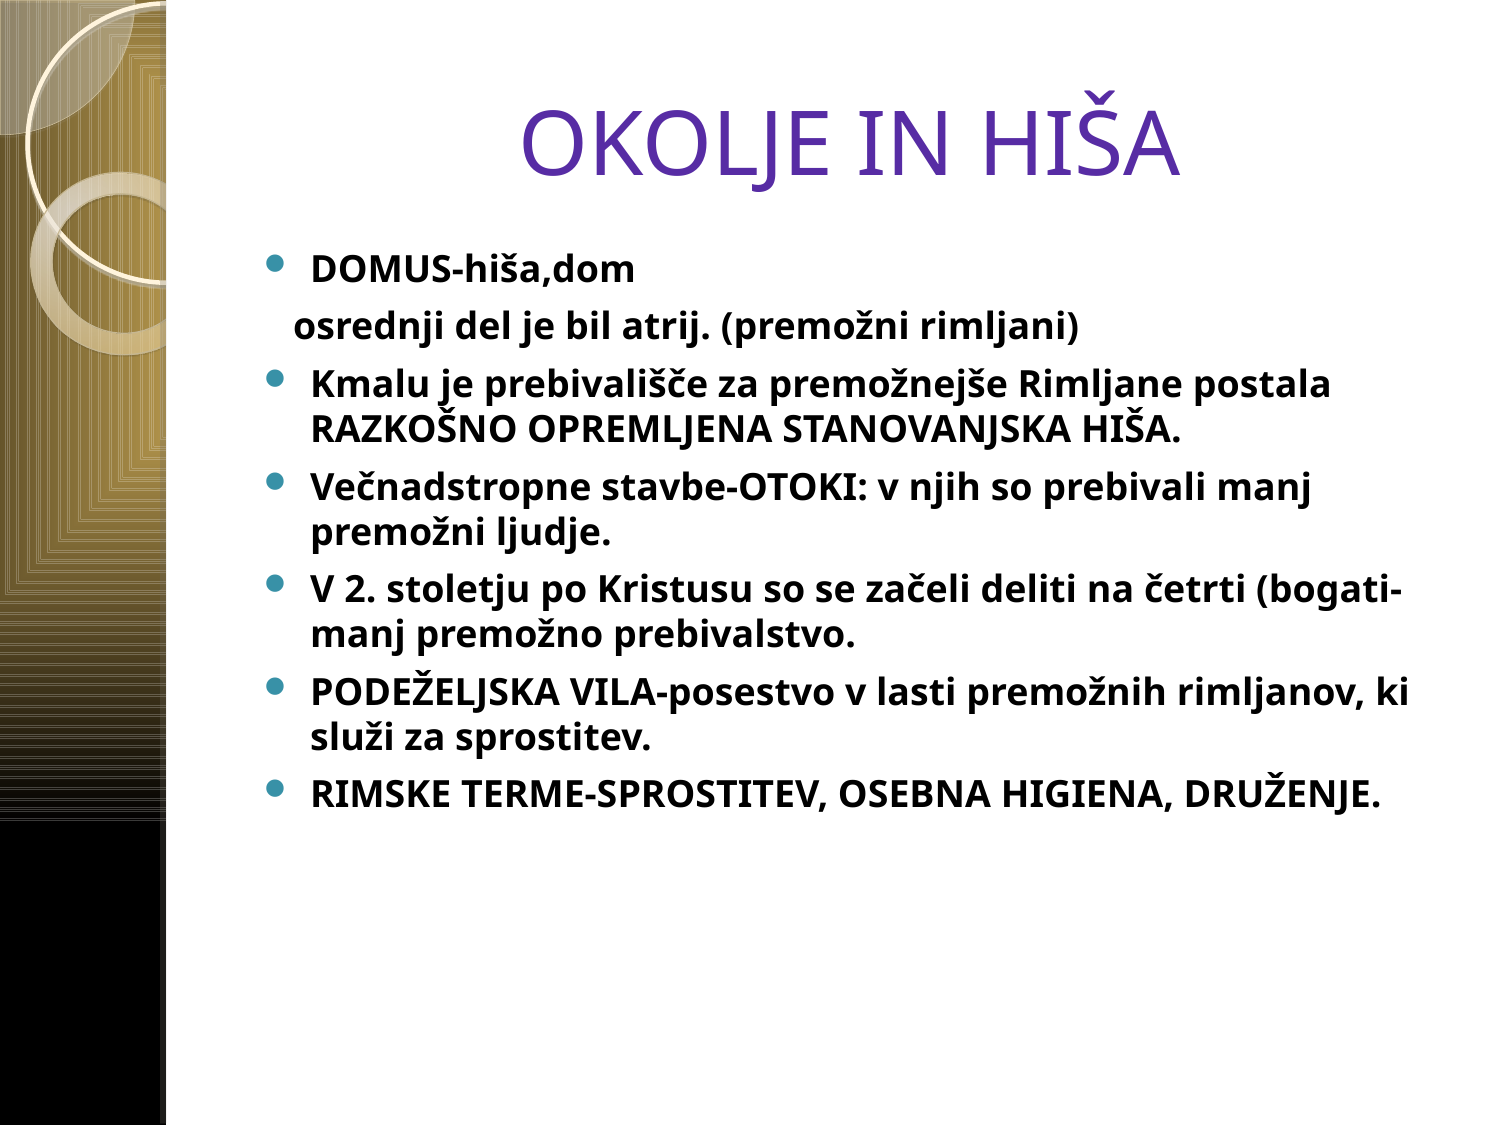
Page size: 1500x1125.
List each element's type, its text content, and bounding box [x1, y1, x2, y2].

list DOMUS-hiša,dom osrednji del je bil atrij. (premožni rimljani) Kmalu je prebivališče za premožnejše Rimljane postala RAZKOŠNO OPREMLJENA STANOVANJSKA HIŠA. Večnadstropne stavbe-OTOKI: v njih so prebivali manj premožni ljudje. V 2. stoletju po Kristusu so se začeli deliti na četrti (bogati-manj premožno prebivalstvo. PODEŽELJSKA VILA-posestvo v lasti premožnih rimljanov, ki služi za sprostitev. RIMSKE TERME-SPROSTITEV, OSEBNA HIGIENA, DRUŽENJE. [235, 237, 1466, 1025]
title OKOLJE IN HIŠA [235, 45, 1465, 235]
